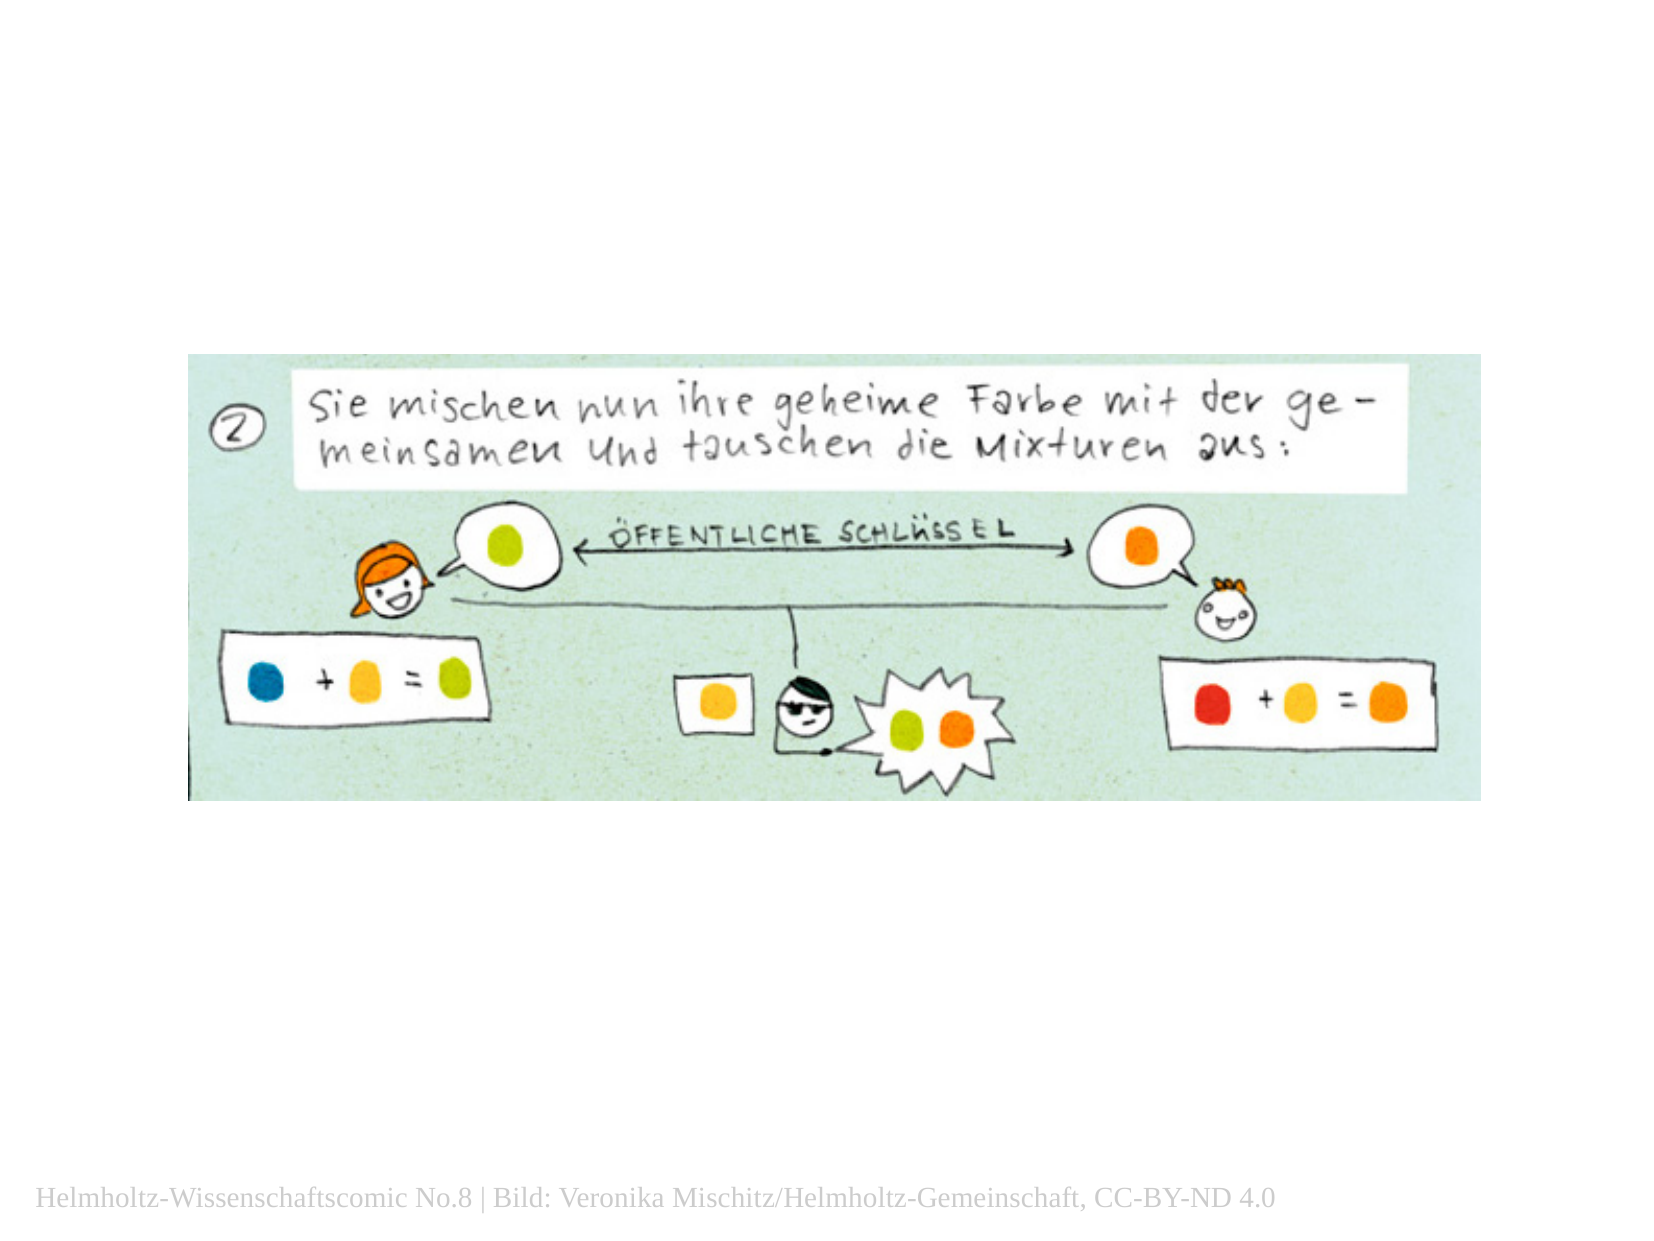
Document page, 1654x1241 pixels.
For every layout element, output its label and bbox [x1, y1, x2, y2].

picture [188, 354, 1481, 801]
